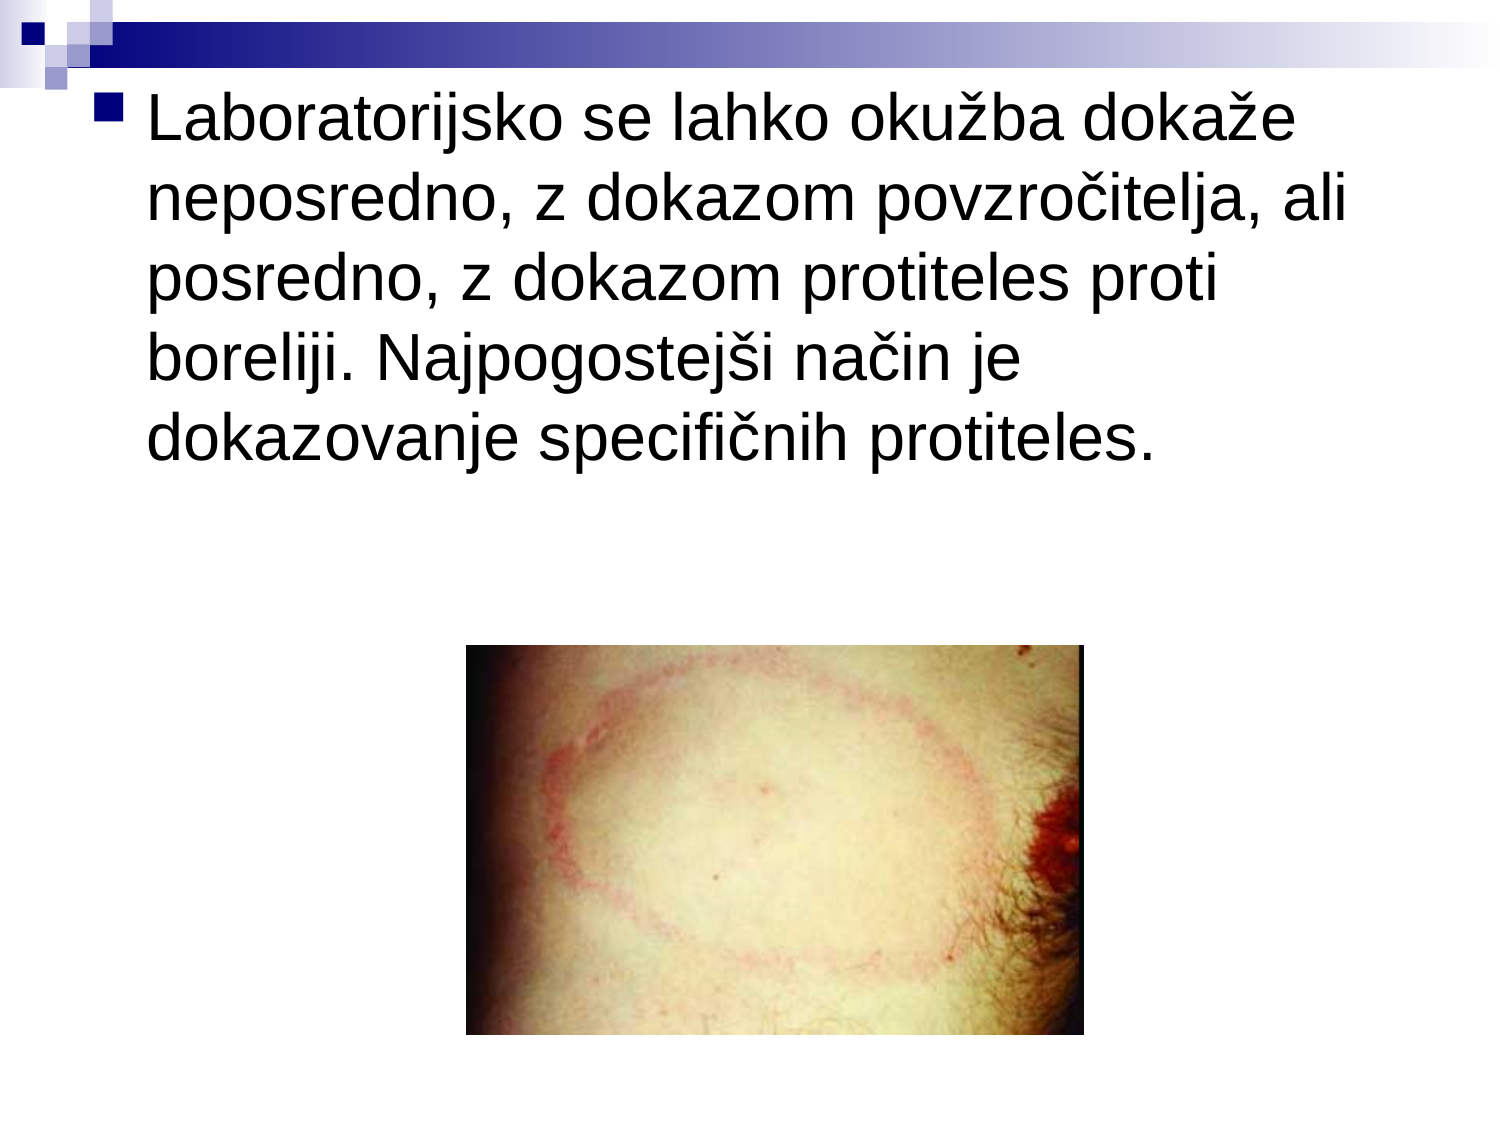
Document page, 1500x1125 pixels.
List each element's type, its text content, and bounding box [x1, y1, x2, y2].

list Laboratorijsko se lahko okužba dokaže neposredno, z dokazom povzročitelja, ali posredno, z dokazom protiteles proti boreliji. Najpogostejši način je dokazovanje specifičnih protiteles. [75, 66, 1425, 1005]
picture [466, 645, 1084, 1035]
